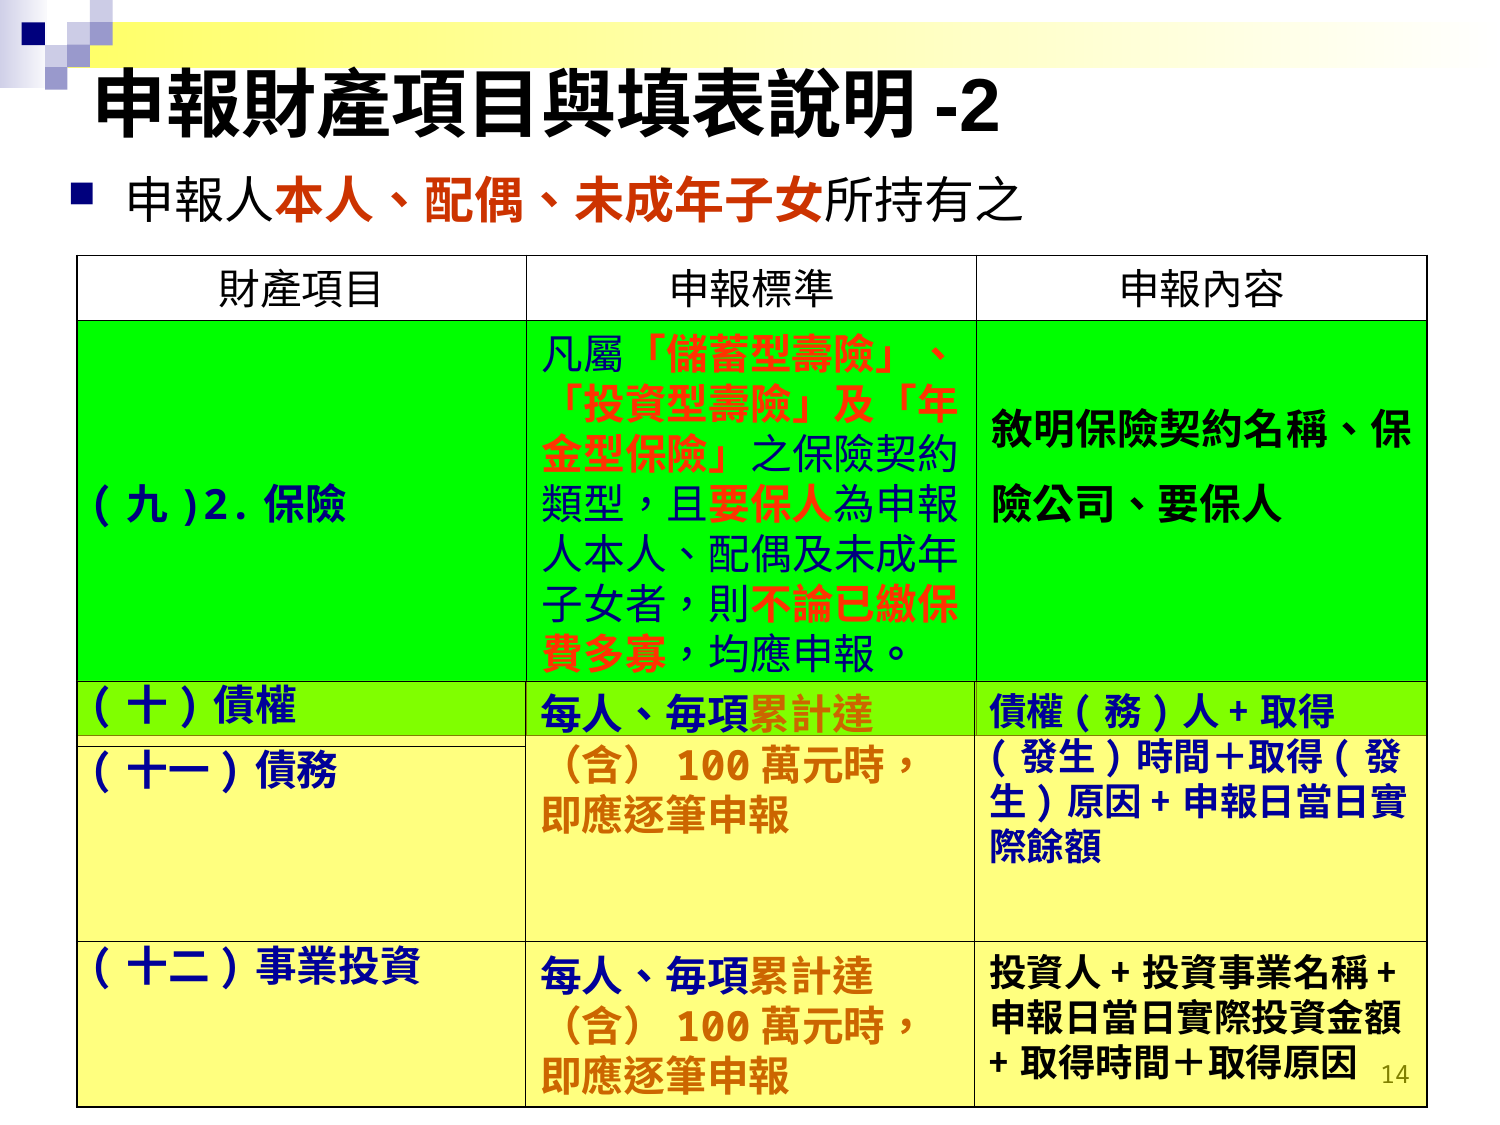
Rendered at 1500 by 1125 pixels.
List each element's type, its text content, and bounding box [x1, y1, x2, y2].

table_cell (九)2.保險 [78, 321, 526, 681]
table_header 債權(務)人+取得(發生)時間＋取得(發生)原因+申報日當日實際餘額 [975, 682, 1426, 941]
table_cell (十一)債務 [78, 747, 525, 941]
text_box 申報人本人、配偶、未成年子女所持有之 [53, 160, 1353, 244]
table_cell 每人、毎項累計達（含）100萬元時，即應逐筆申報 [526, 942, 974, 1106]
title 申報財產項目與填表說明-2 [76, 42, 1427, 161]
table_header 申報內容 [977, 256, 1426, 320]
table_header 申報標準 [527, 256, 976, 320]
table_cell 敘明保險契約名稱、保險公司、要保人 [977, 321, 1426, 681]
table_header 每人、毎項累計達（含）100萬元時，即應逐筆申報 [526, 682, 974, 941]
text_box <編號> [431, 22, 436, 42]
table_cell 凡屬「儲蓄型壽險」、「投資型壽險」及「年金型保險」之保險契約類型，且要保人為申報人本人、配偶及未成年子女者，則不論已繳保費多寡，均應申報。 [527, 321, 976, 681]
table_header (十)債權 [78, 682, 525, 746]
table_cell 楊小琳 [291, 22, 295, 42]
table_cell (十二)事業投資 [78, 942, 525, 1106]
table_header 財產項目 [78, 256, 526, 320]
table_cell 投資人+投資事業名稱+申報日當日實際投資金額+取得時間＋取得原因 [975, 942, 1426, 1106]
